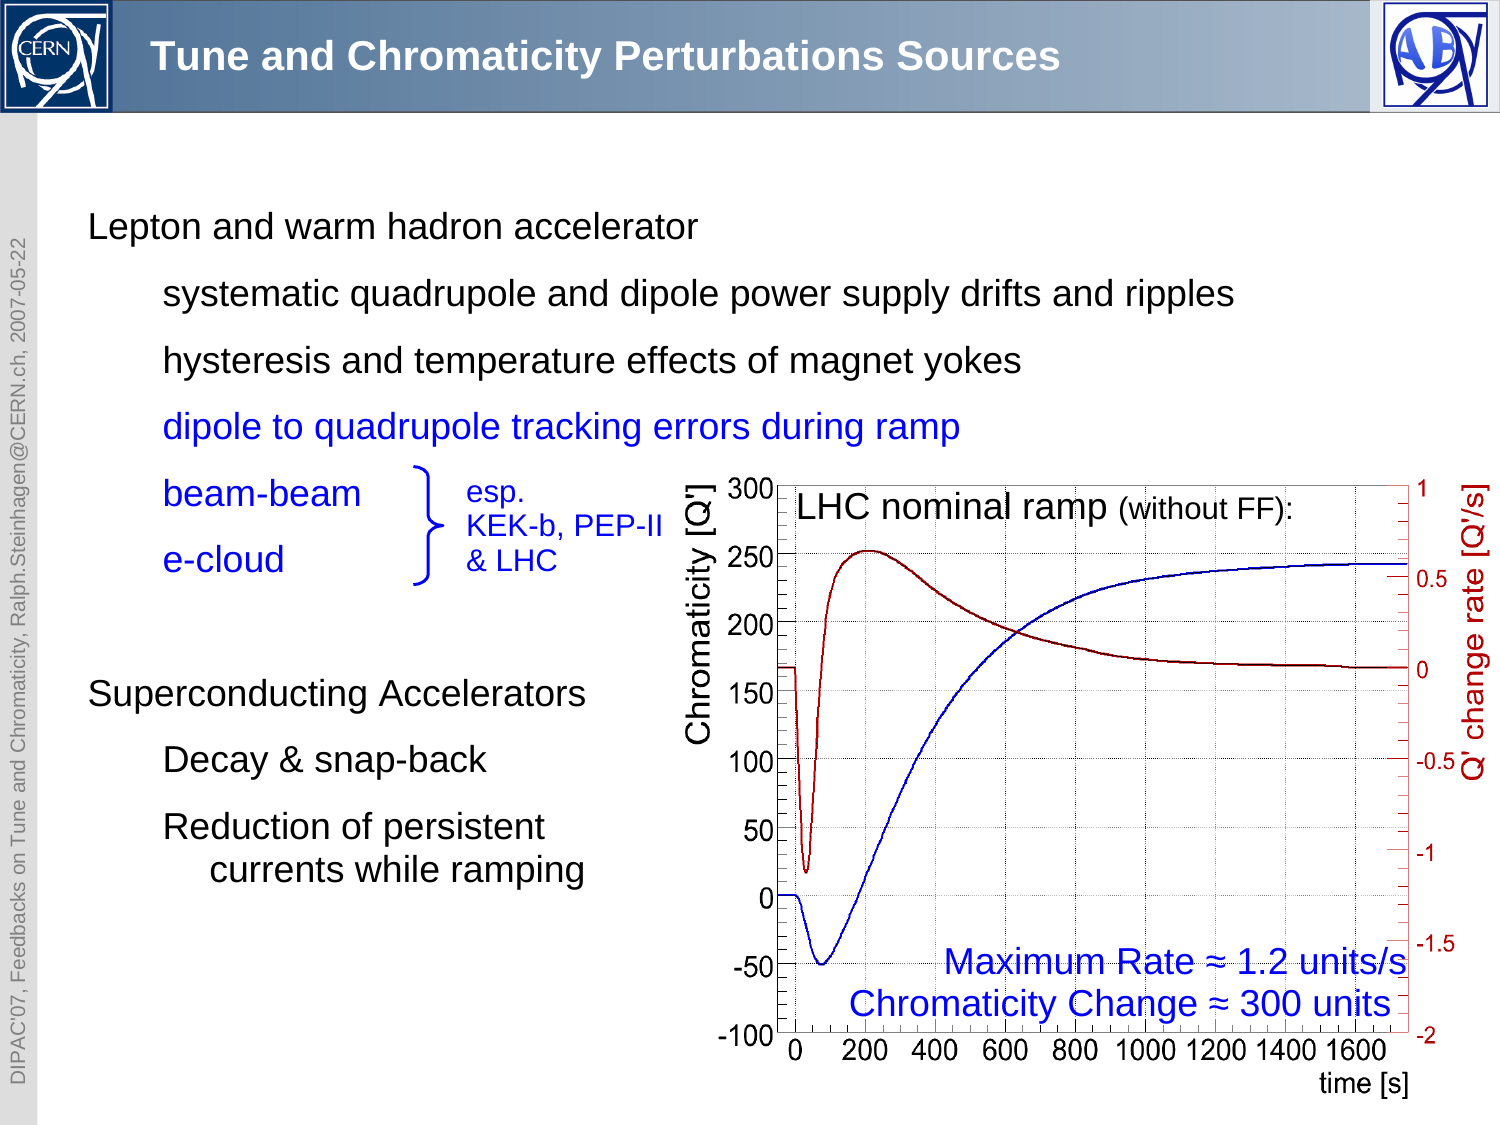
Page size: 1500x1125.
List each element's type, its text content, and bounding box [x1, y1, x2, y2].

text_box Maximum Rate ≈ 1.2 units/s Chromaticity Change ≈ 300 units [834, 933, 1423, 1032]
text_box LHC nominal ramp (without FF): [781, 478, 1305, 536]
picture [1382, 1, 1489, 108]
title Tune and Chromaticity Perturbations Sources [150, 7, 1201, 106]
text_box esp. KEK-b, PEP-II & LHC [451, 466, 676, 586]
picture [0, 0, 113, 113]
list Lepton and warm hadron accelerator systematic quadrupole and dipole power supply drifts and ripples hysteresis and temperature effects of magnet yokes dipole to quadrupole tracking errors during ramp beam-beam e-cloud Superconducting Accelerators Decay & snap-back Reduction of persistent currents while ramping [87, 137, 1438, 1016]
picture [679, 472, 1498, 1108]
